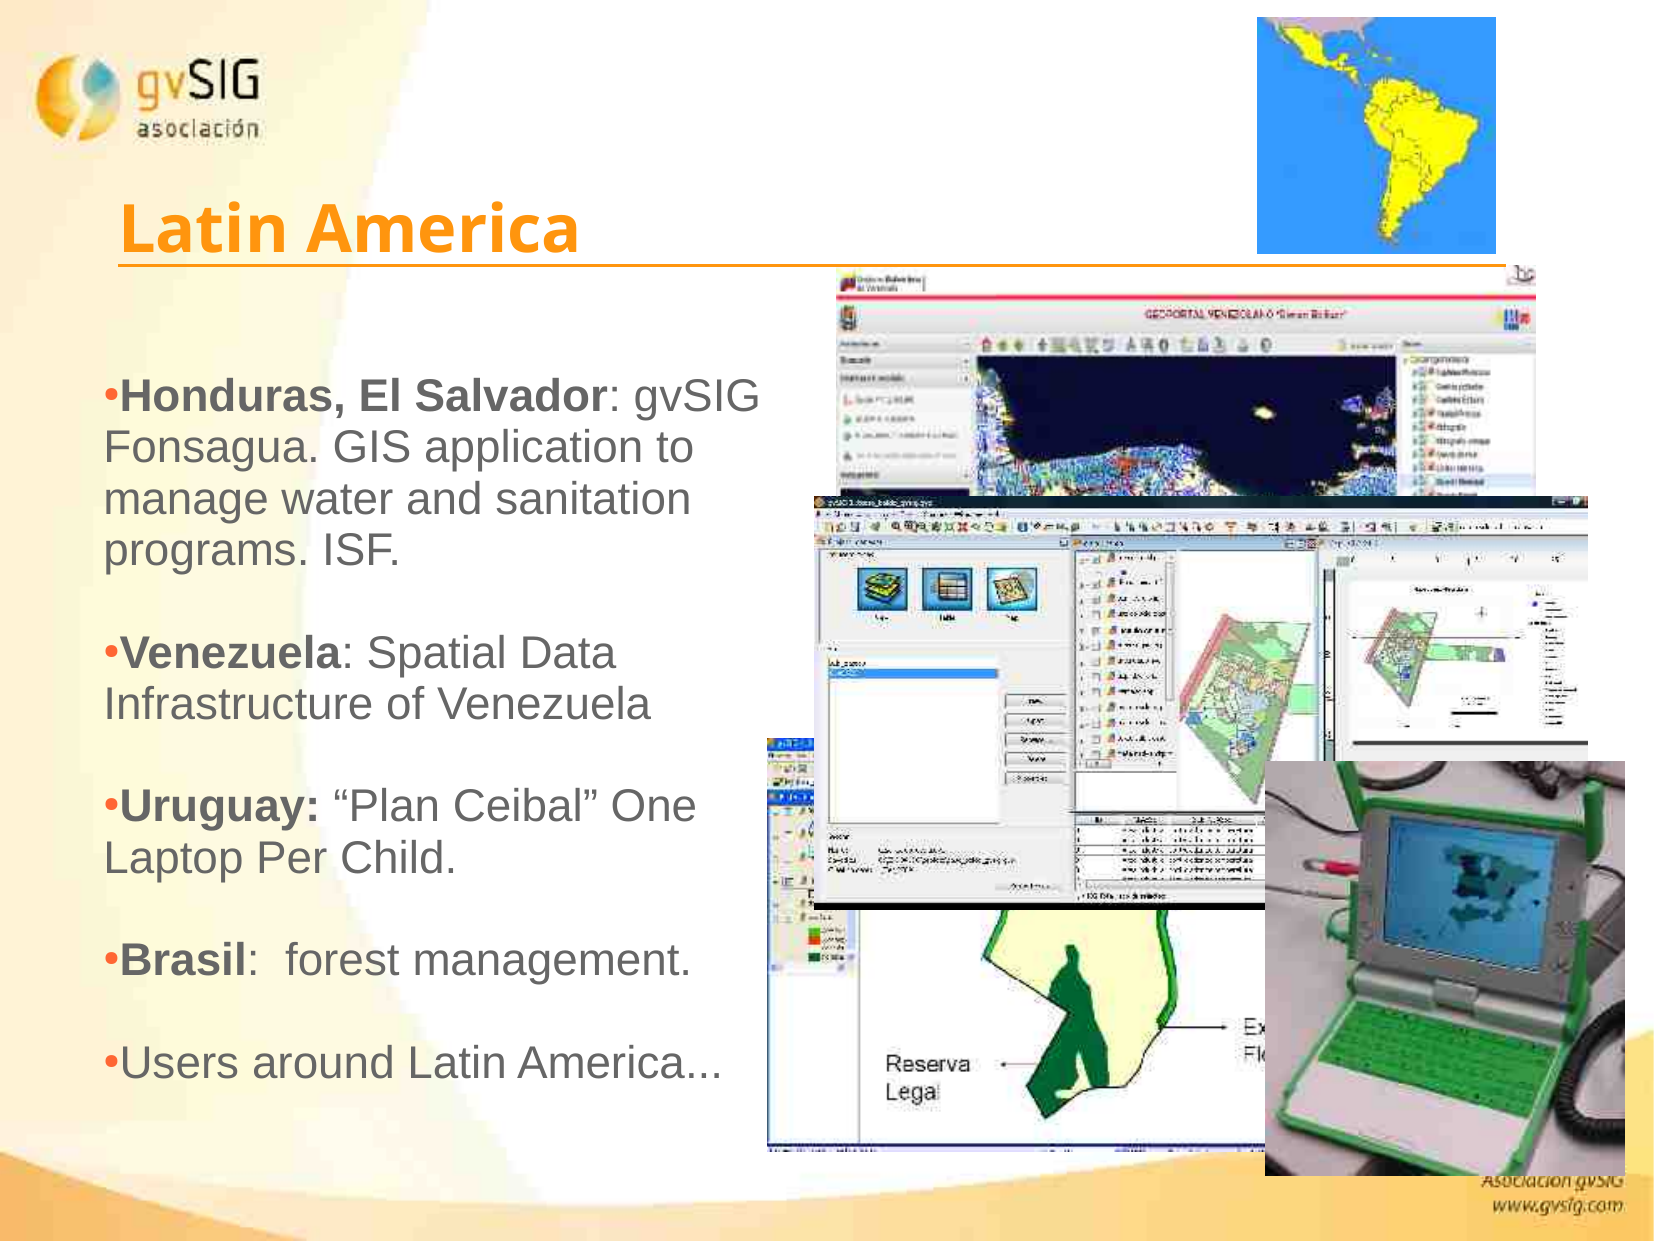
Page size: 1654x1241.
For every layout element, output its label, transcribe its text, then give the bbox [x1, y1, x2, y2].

picture [0, 0, 1654, 1241]
text_box Honduras, El Salvador: gvSIG Fonsagua. GIS application to manage water and sanitation programs. ISF. Venezuela: Spatial Data Infrastructure of Venezuela Uruguay: “Plan Ceibal” One Laptop Per Child. Brasil: forest management. Users around Latin America... [88, 307, 857, 1164]
title Latin America [118, 177, 1607, 276]
